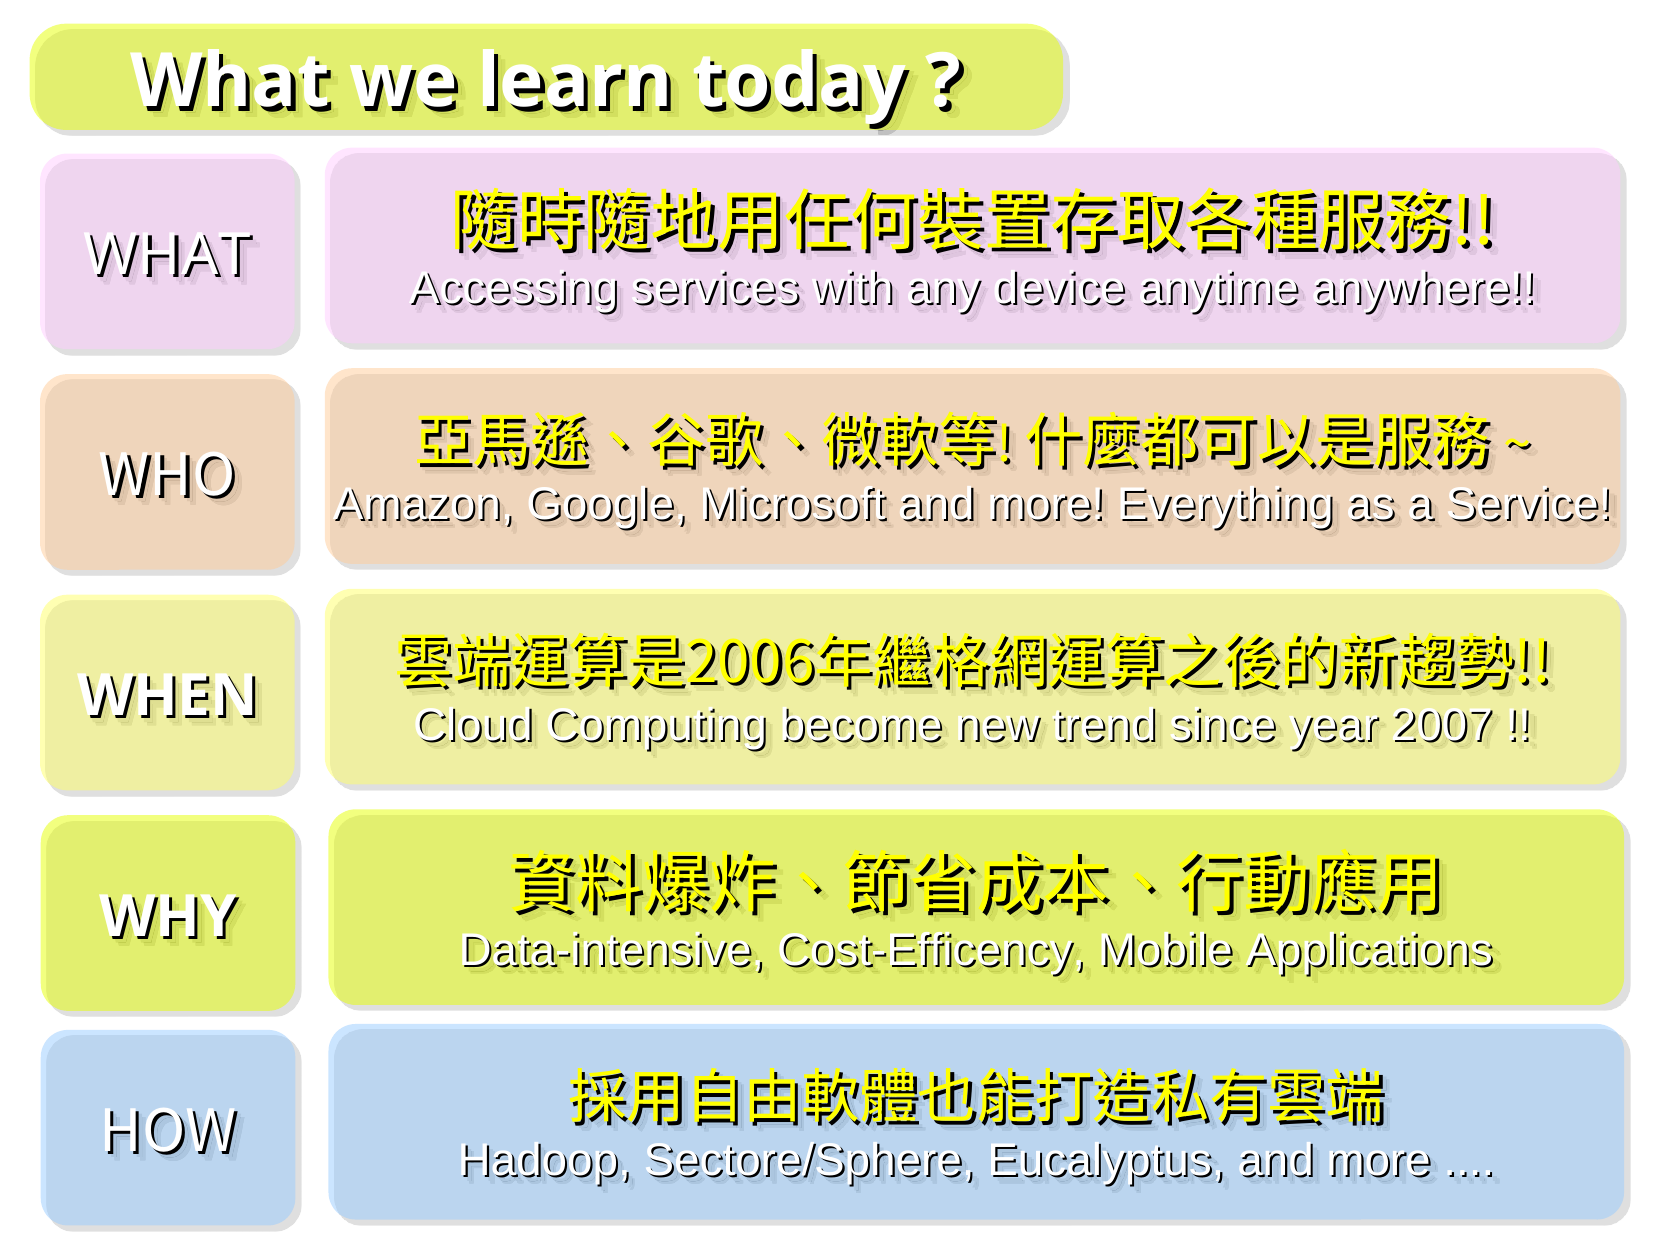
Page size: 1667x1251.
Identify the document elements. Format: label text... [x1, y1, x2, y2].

text_box 隨時隨地用任何裝置存取各種服務!! Accessing services with any device anytime anywhere!! [324, 147, 1621, 344]
text_box WHAT [40, 153, 295, 350]
text_box 採用自由軟體也能打造私有雲端 Hadoop, Sectore/Sphere, Eucalyptus, and more .... [328, 1023, 1625, 1220]
text_box HOW [40, 1029, 296, 1226]
text_box What we learn today ? [29, 23, 1064, 130]
text_box WHY [40, 815, 296, 1011]
text_box WHEN [40, 594, 295, 791]
text_box 亞馬遜、谷歌、微軟等! 什麼都可以是服務 ~ Amazon, Google, Microsoft and more! Everything as a Service! [324, 368, 1621, 564]
text_box WHO [40, 374, 295, 570]
text_box 雲端運算是2006年繼格網運算之後的新趨勢!! Cloud Computing become new trend since year 2007 !! [324, 588, 1621, 785]
text_box 資料爆炸、節省成本、行動應用 Data-intensive, Cost-Efficency, Mobile Applications [328, 809, 1625, 1005]
